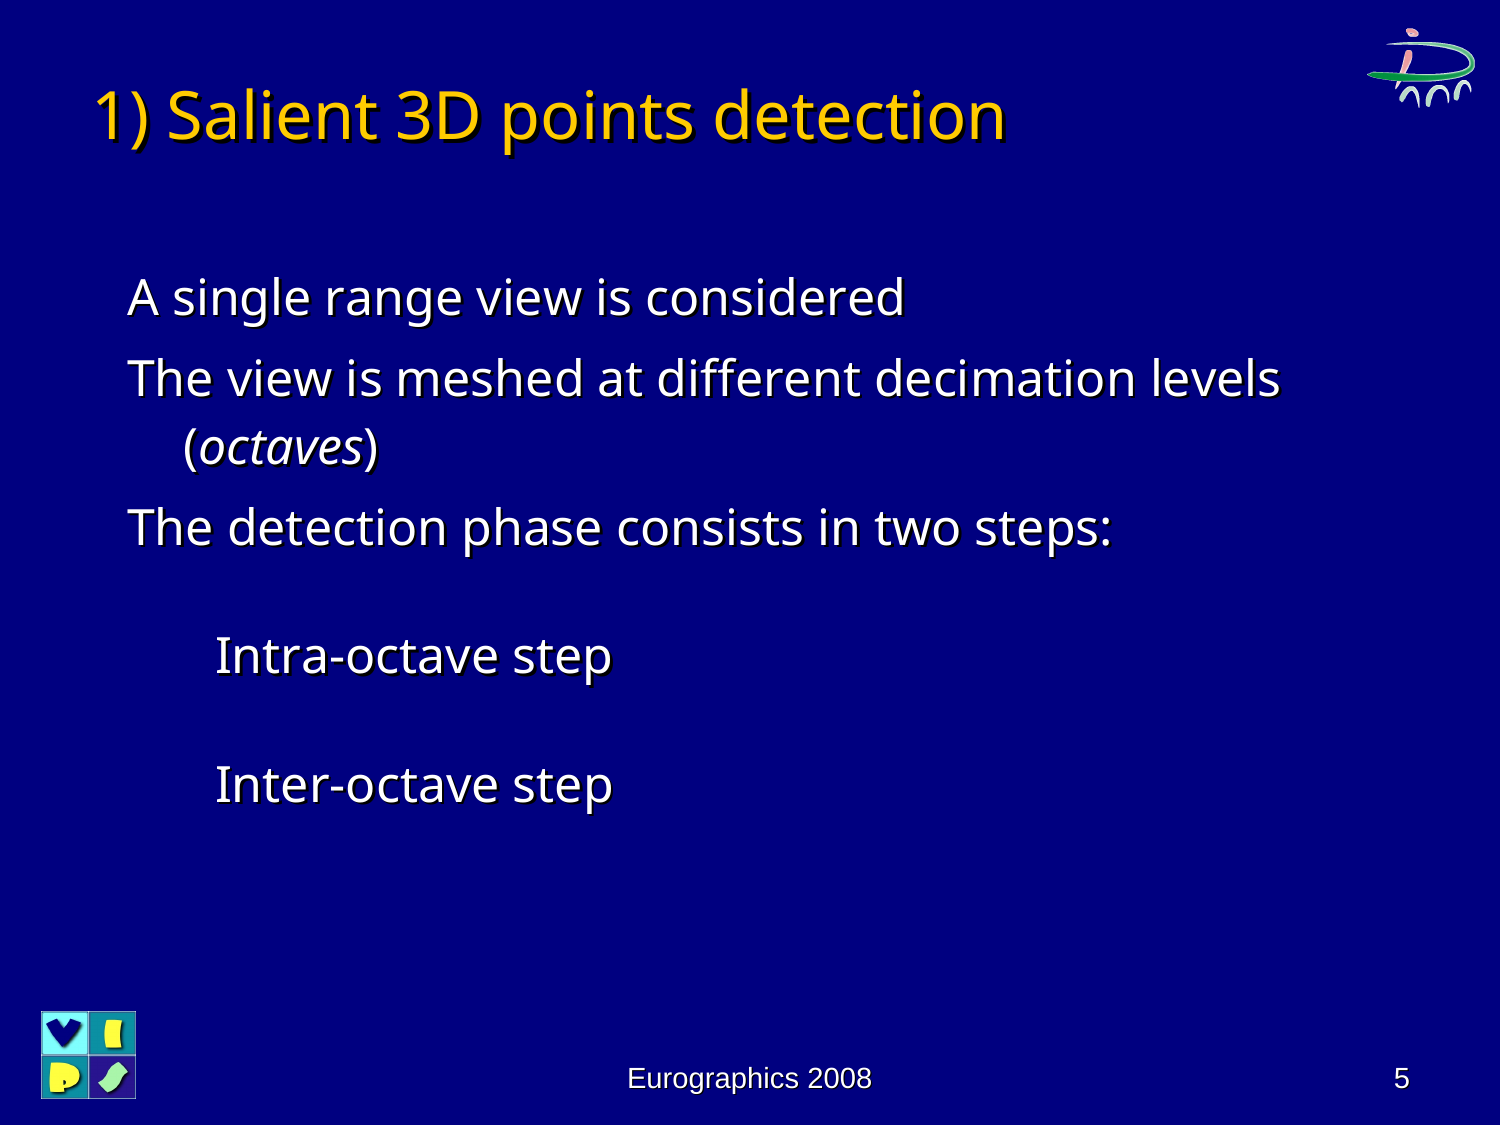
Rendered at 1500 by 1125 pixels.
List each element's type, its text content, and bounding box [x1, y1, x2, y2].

picture [41, 1011, 136, 1099]
text_box A single range view is considered The view is meshed at different decimation levels (octaves) The detection phase consists in two steps: Intra-octave step Inter-octave step [112, 254, 1421, 825]
picture [1367, 28, 1475, 108]
title 1) Salient 3D points detection [76, 42, 1427, 185]
